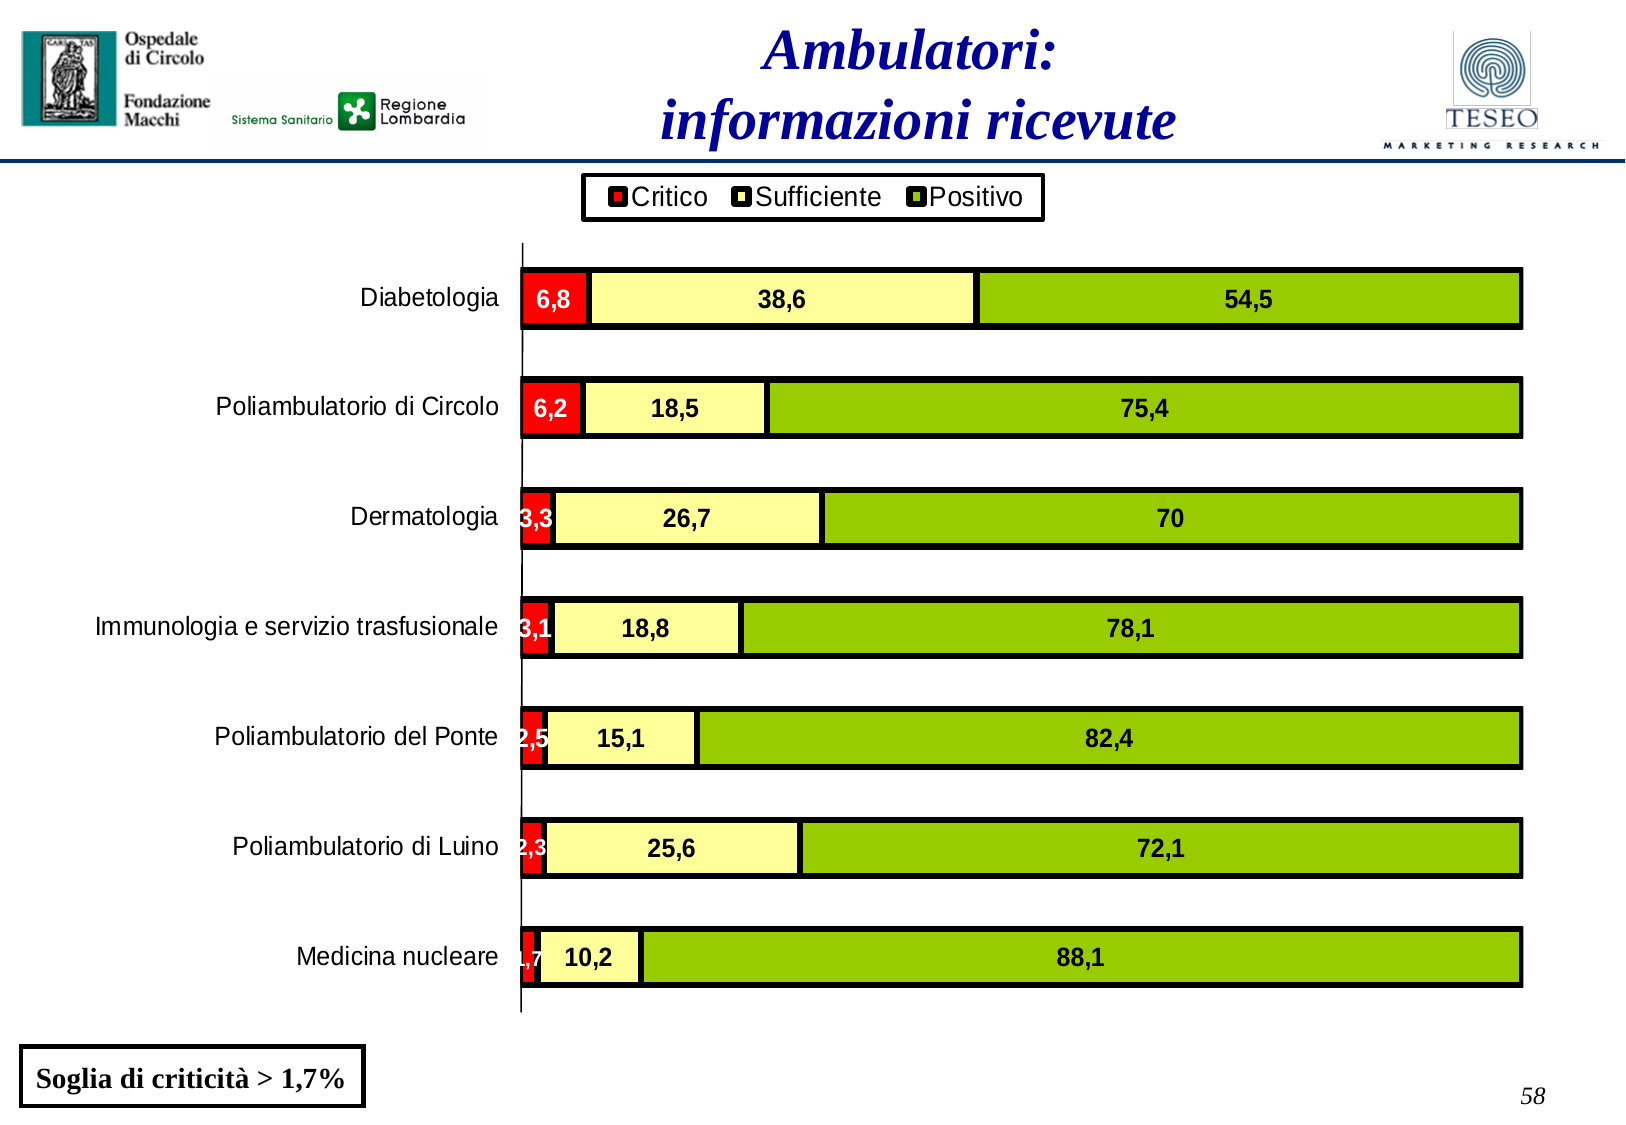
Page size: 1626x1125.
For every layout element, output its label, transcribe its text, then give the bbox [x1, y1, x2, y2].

picture [81, 160, 1544, 1035]
text_box Ambulatori: informazioni ricevute [375, 18, 1463, 144]
text_box Soglia di criticità > 1,7% [21, 1046, 364, 1106]
picture [21, 31, 483, 149]
picture [1381, 31, 1604, 149]
